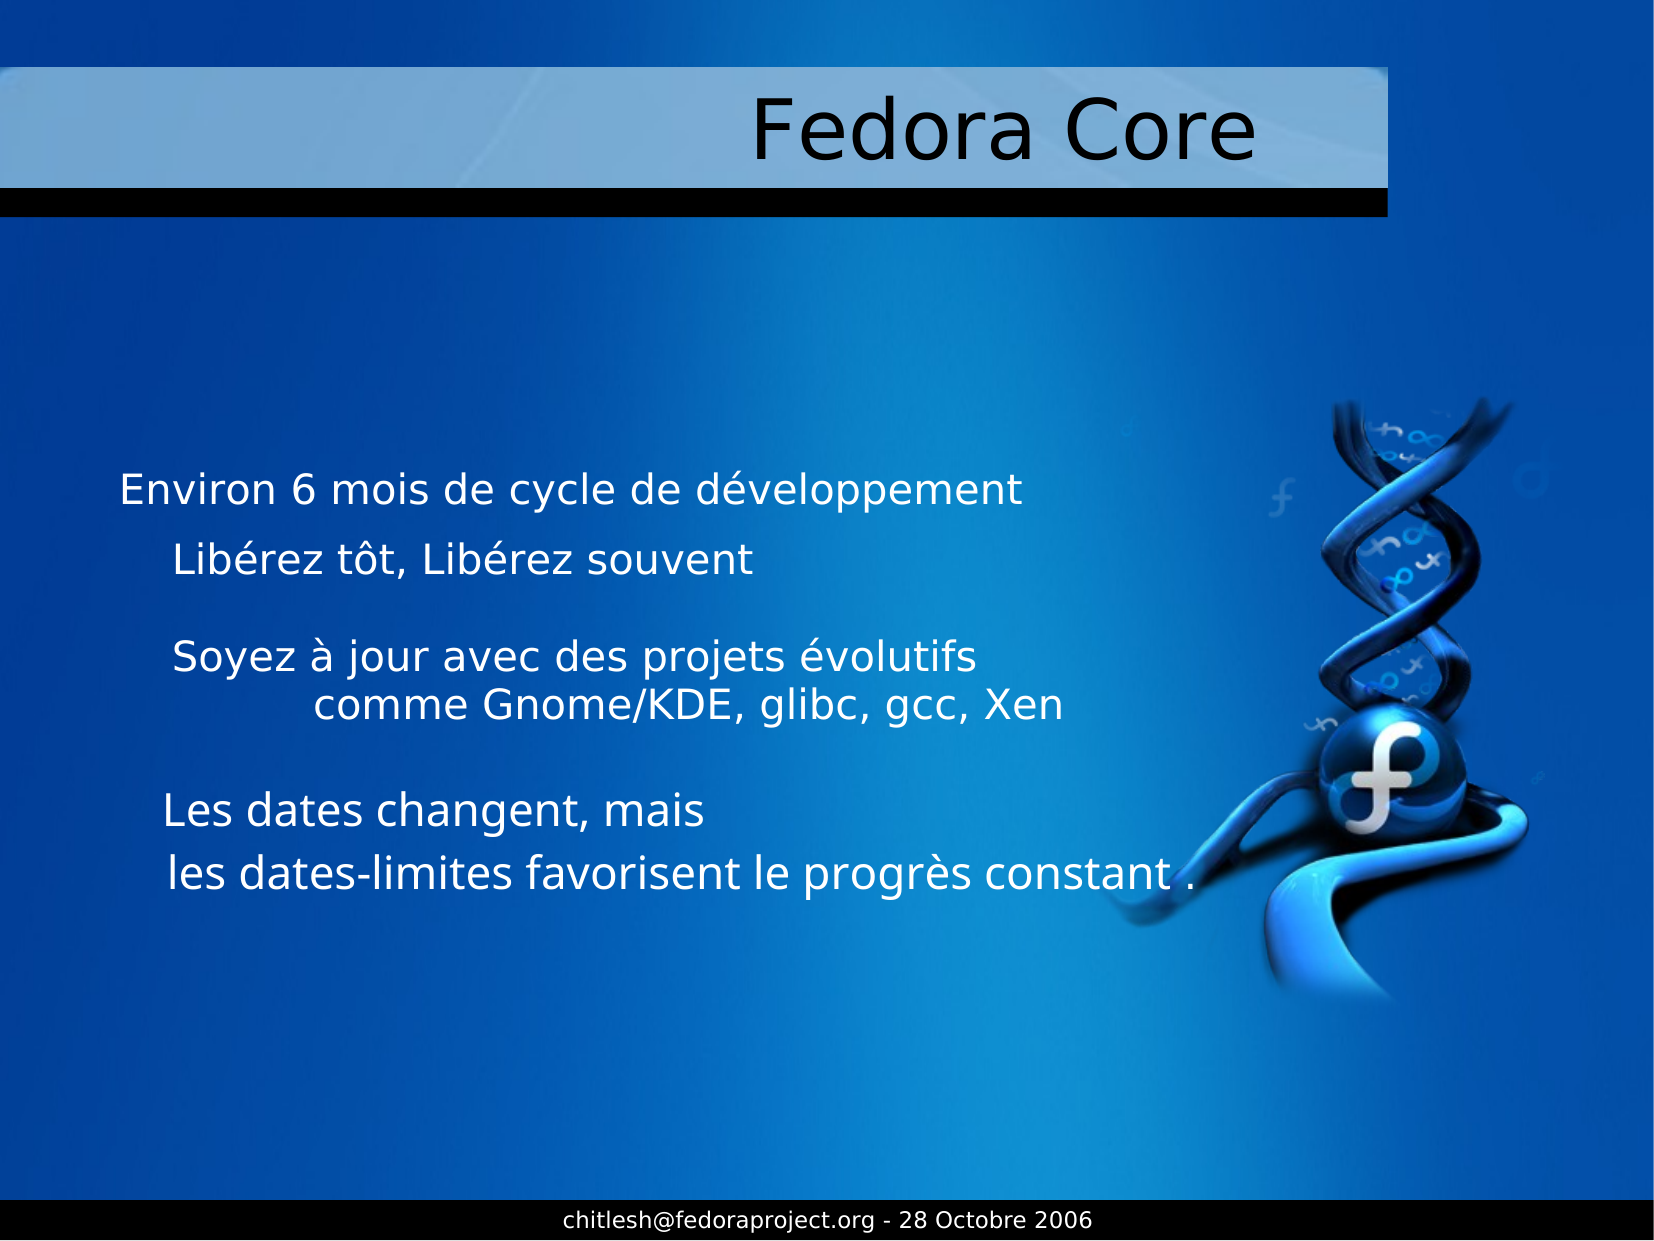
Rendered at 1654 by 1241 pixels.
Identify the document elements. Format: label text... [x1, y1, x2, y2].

text_box Fedora Core [734, 75, 1274, 188]
picture [0, 0, 1654, 1200]
text_box Environ 6 mois de cycle de développement Libérez tôt, Libérez souvent Soyez à jour avec des projets évolutifs comme Gnome/KDE, glibc, gcc, Xen Les dates changent, mais les dates-limites favorisent le progrès constant . [104, 458, 1276, 892]
